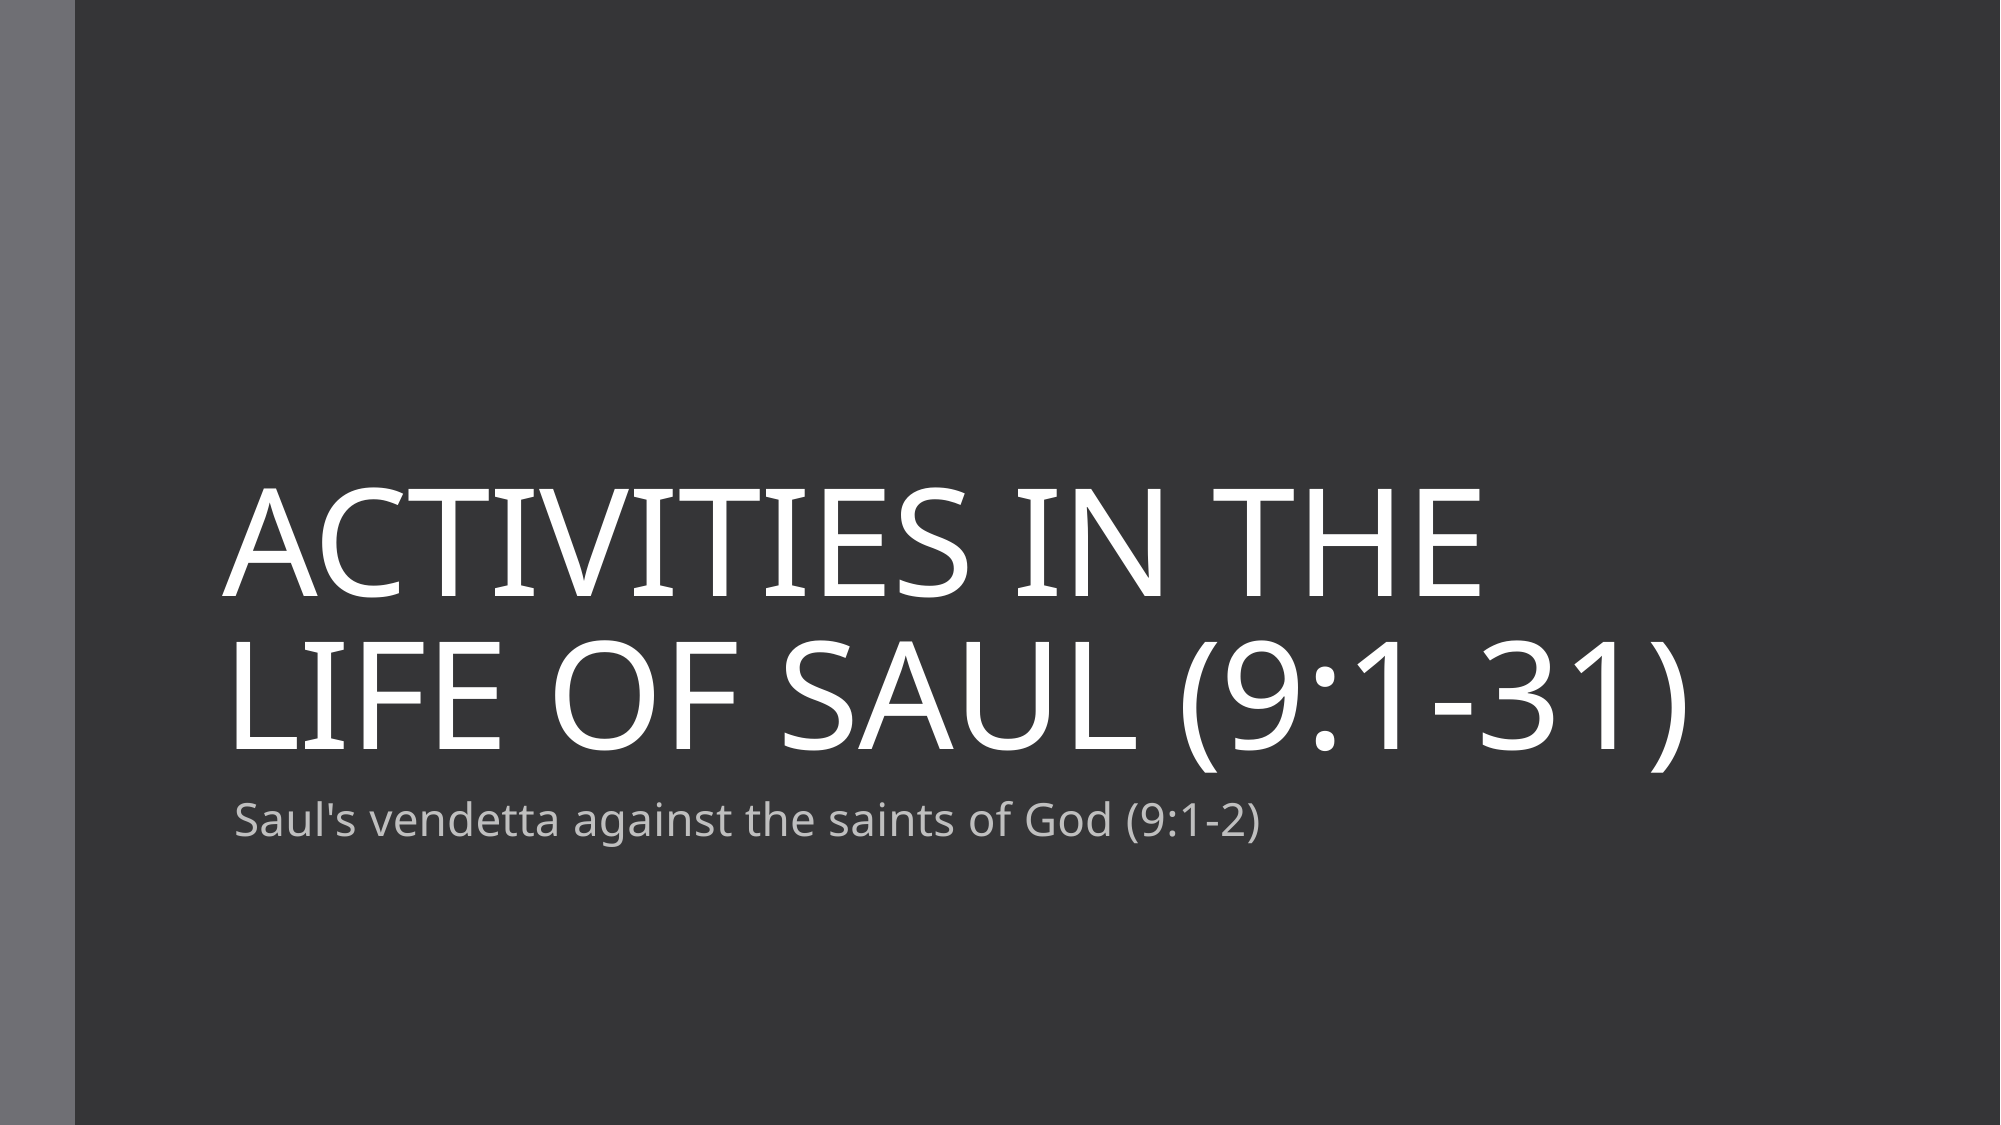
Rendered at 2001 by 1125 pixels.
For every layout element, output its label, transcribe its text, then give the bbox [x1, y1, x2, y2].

title ACTIVITIES IN THE LIFE OF SAUL (9:1-31) [206, 124, 1752, 787]
subtitle Saul's vendetta against the saints of God (9:1-2) [206, 787, 1752, 1066]
